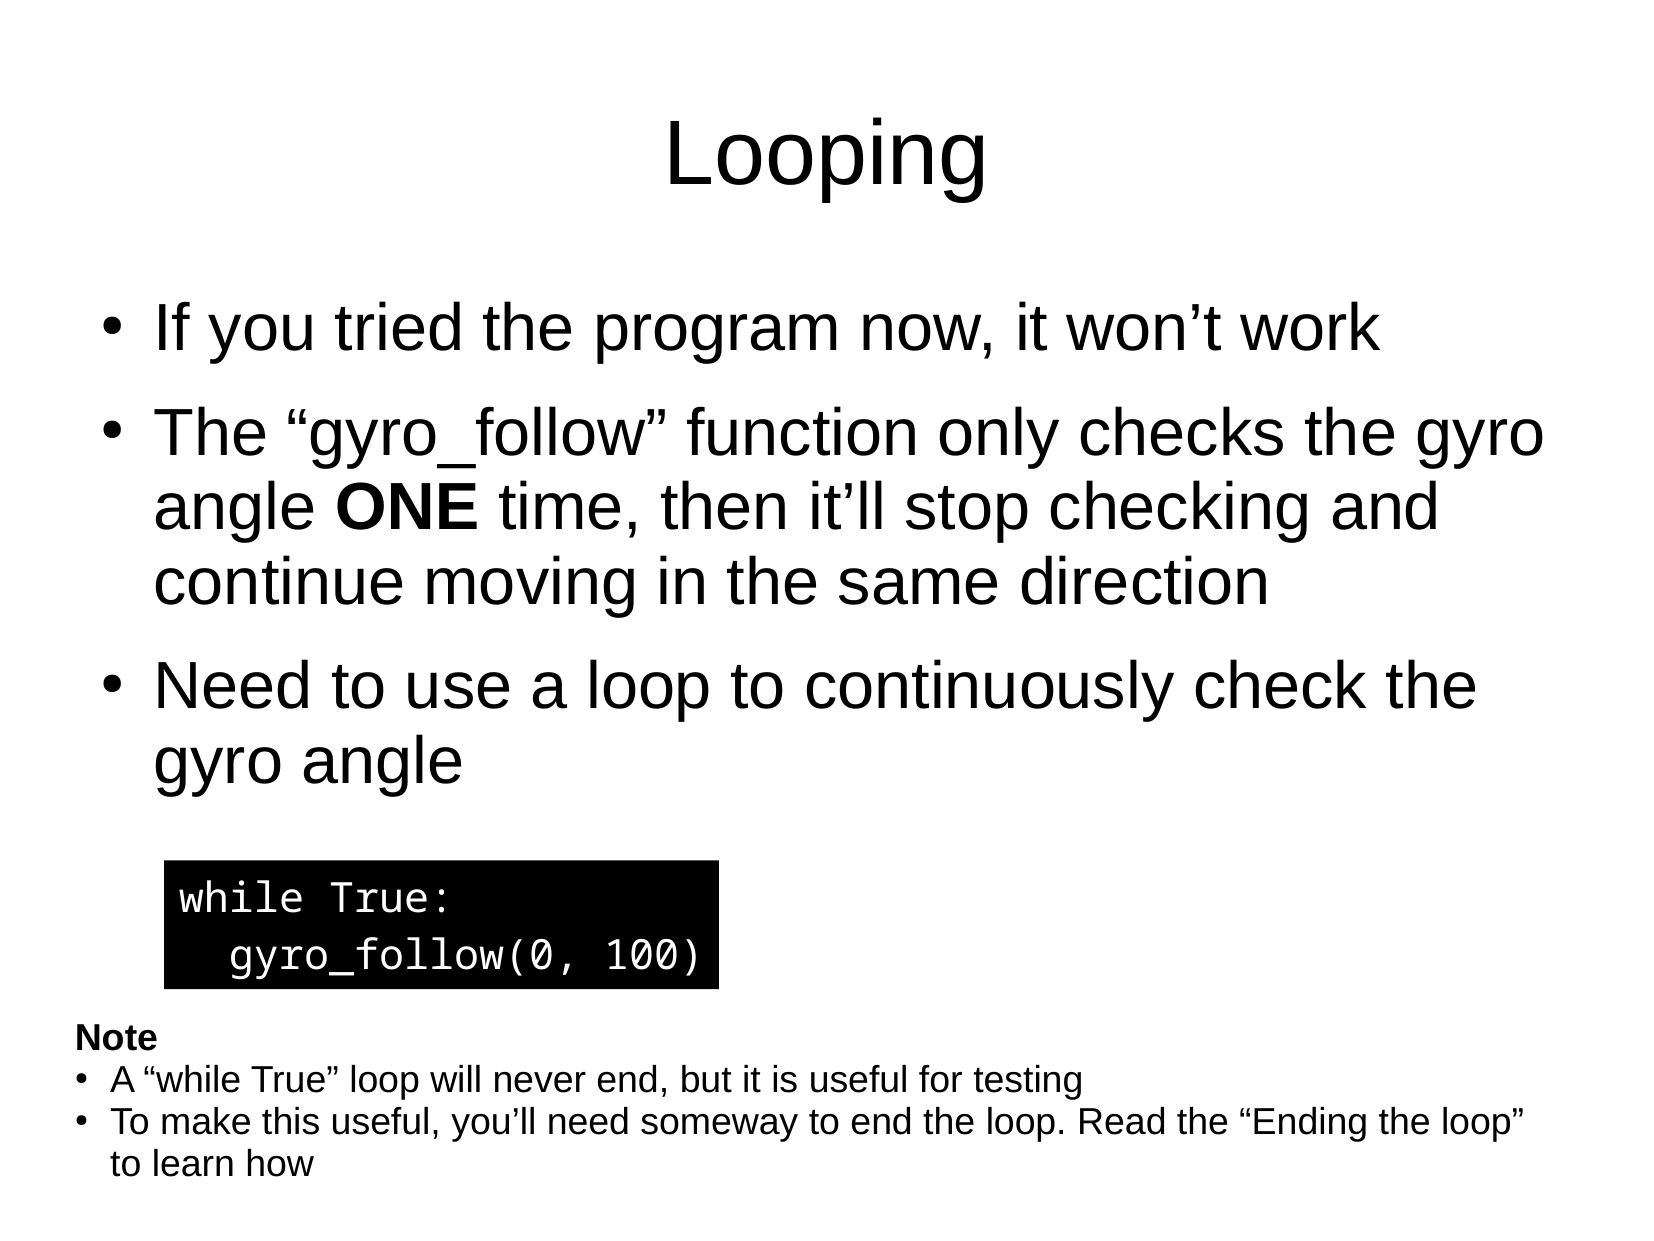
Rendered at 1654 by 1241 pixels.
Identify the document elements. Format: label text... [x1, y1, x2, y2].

title Looping [82, 49, 1571, 257]
text_box while True: gyro_follow(0, 100) [164, 860, 635, 981]
text_box Note A “while True” loop will never end, but it is useful for testing To make this useful, you’ll need someway to end the loop. Read the “Ending the loop” to learn how [60, 1009, 1605, 1206]
list If you tried the program now, it won’t work The “gyro_follow” function only checks the gyro angle ONE time, then it’ll stop checking and continue moving in the same direction Need to use a loop to continuously check the gyro angle [82, 290, 1571, 1009]
